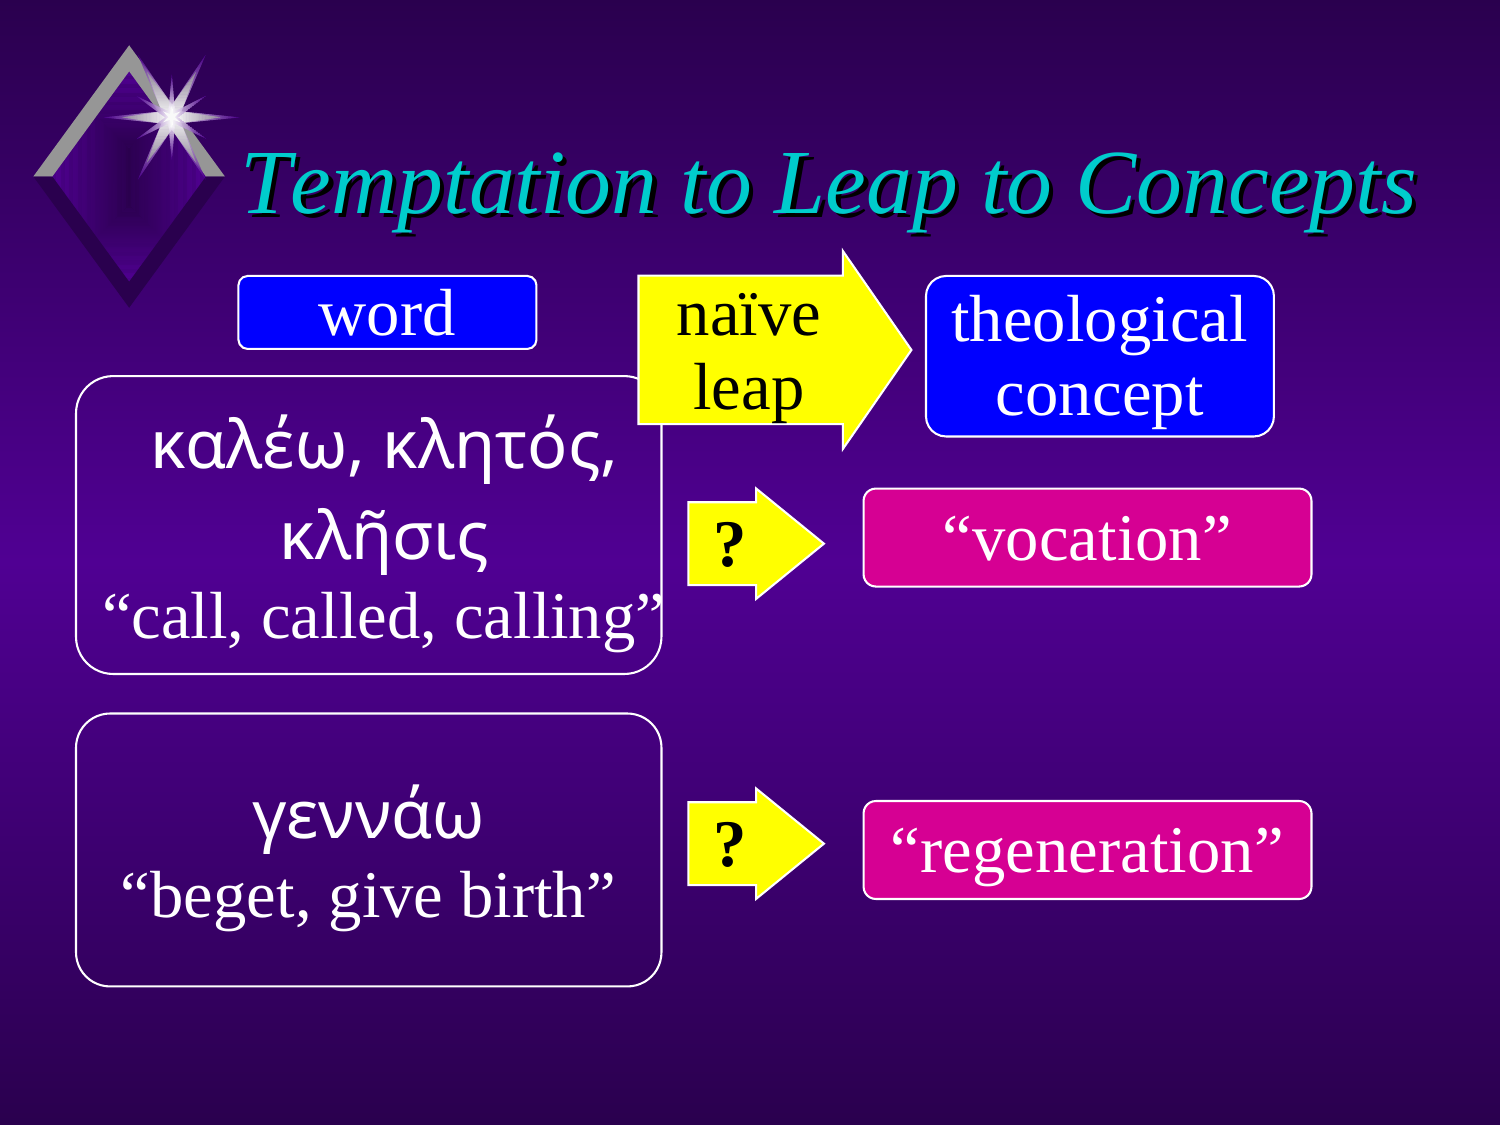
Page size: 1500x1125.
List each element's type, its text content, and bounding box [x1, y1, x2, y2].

text_box ? [688, 788, 824, 899]
text_box naïve leap [638, 250, 912, 449]
text_box “regeneration” [863, 801, 1312, 899]
text_box καλέω, κλητός, κλῆσις “call, called, calling” [76, 376, 662, 674]
text_box γεννάω “beget, give birth” [76, 713, 662, 987]
text_box ? [688, 488, 824, 599]
text_box theological concept [925, 275, 1274, 437]
text_box “vocation” [863, 488, 1312, 587]
text_box word [238, 275, 537, 349]
title Temptation to Leap to Concepts [224, 78, 1463, 288]
